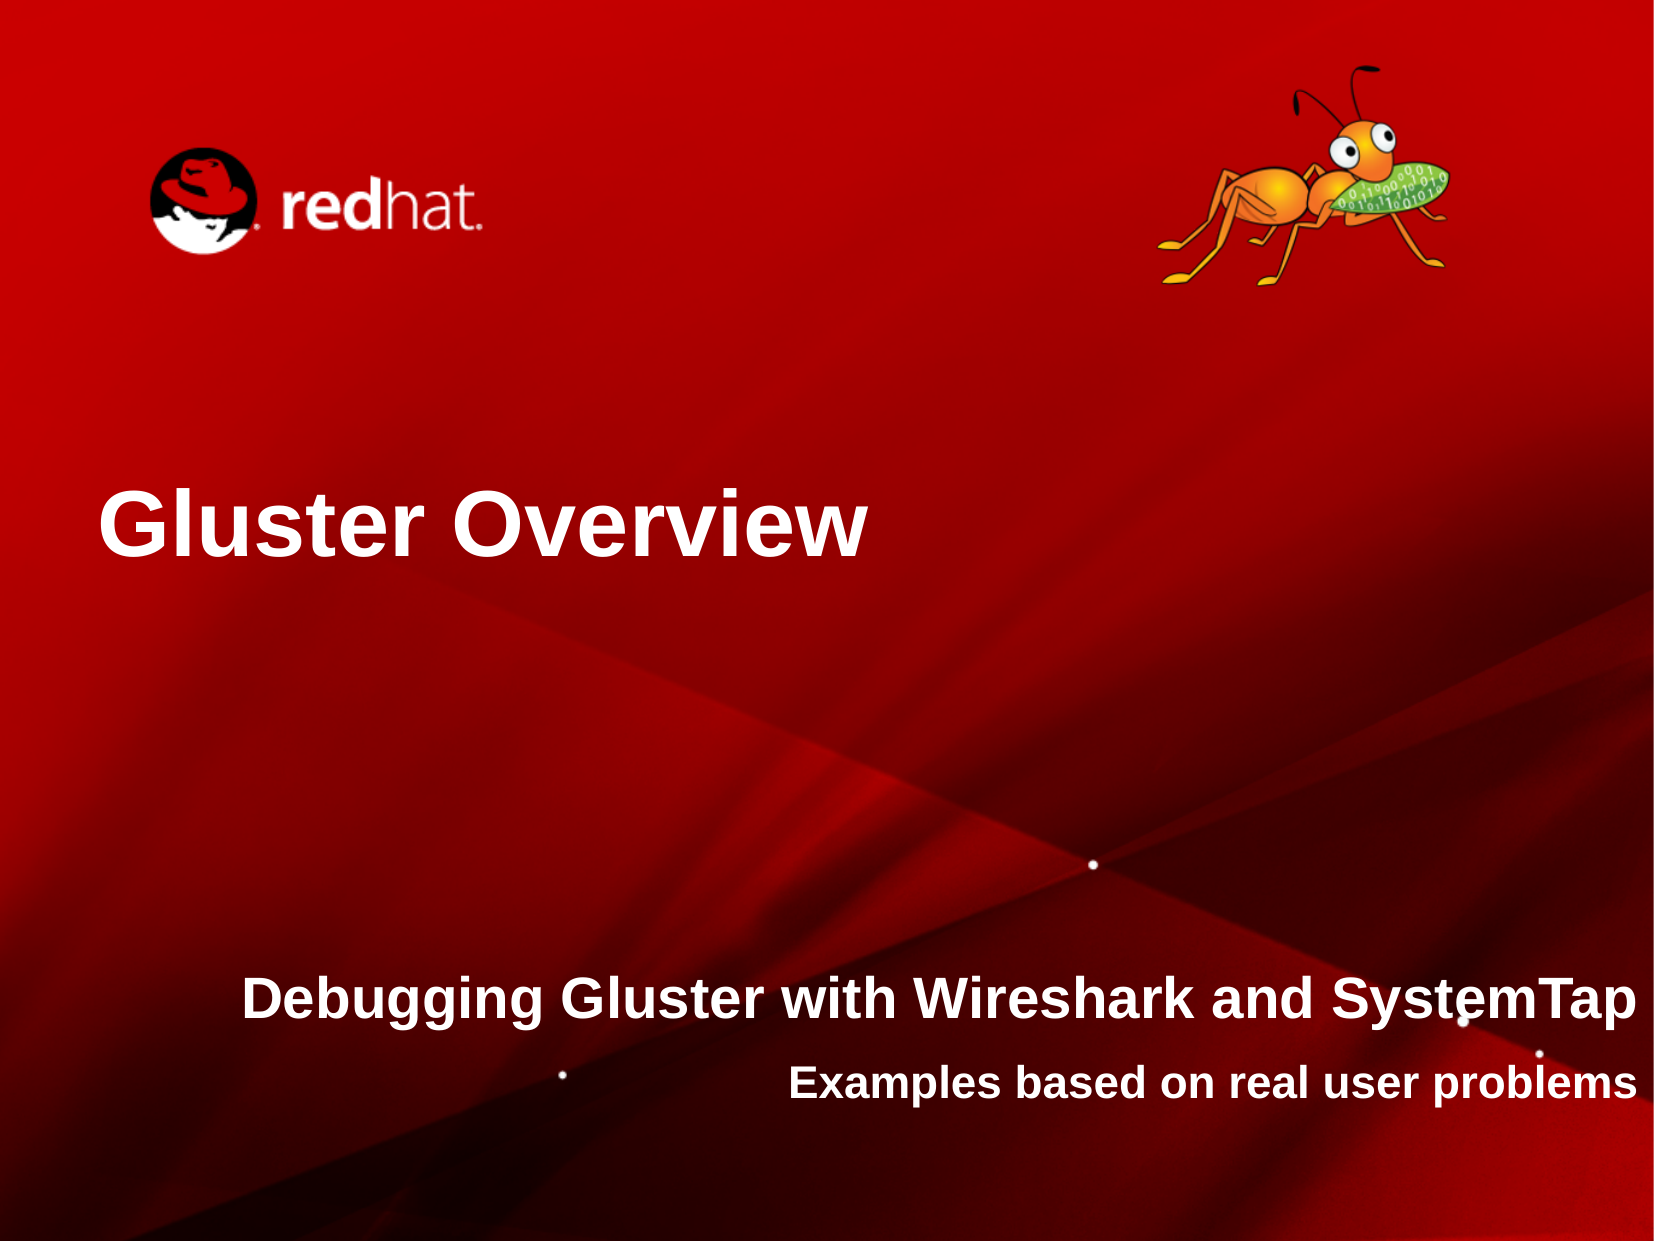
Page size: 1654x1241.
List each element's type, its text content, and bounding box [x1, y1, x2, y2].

title Gluster Overview [97, 430, 1586, 618]
text_box Debugging Gluster with Wireshark and SystemTap Examples based on real user problems [226, 958, 1654, 1116]
picture [0, 0, 1654, 1241]
